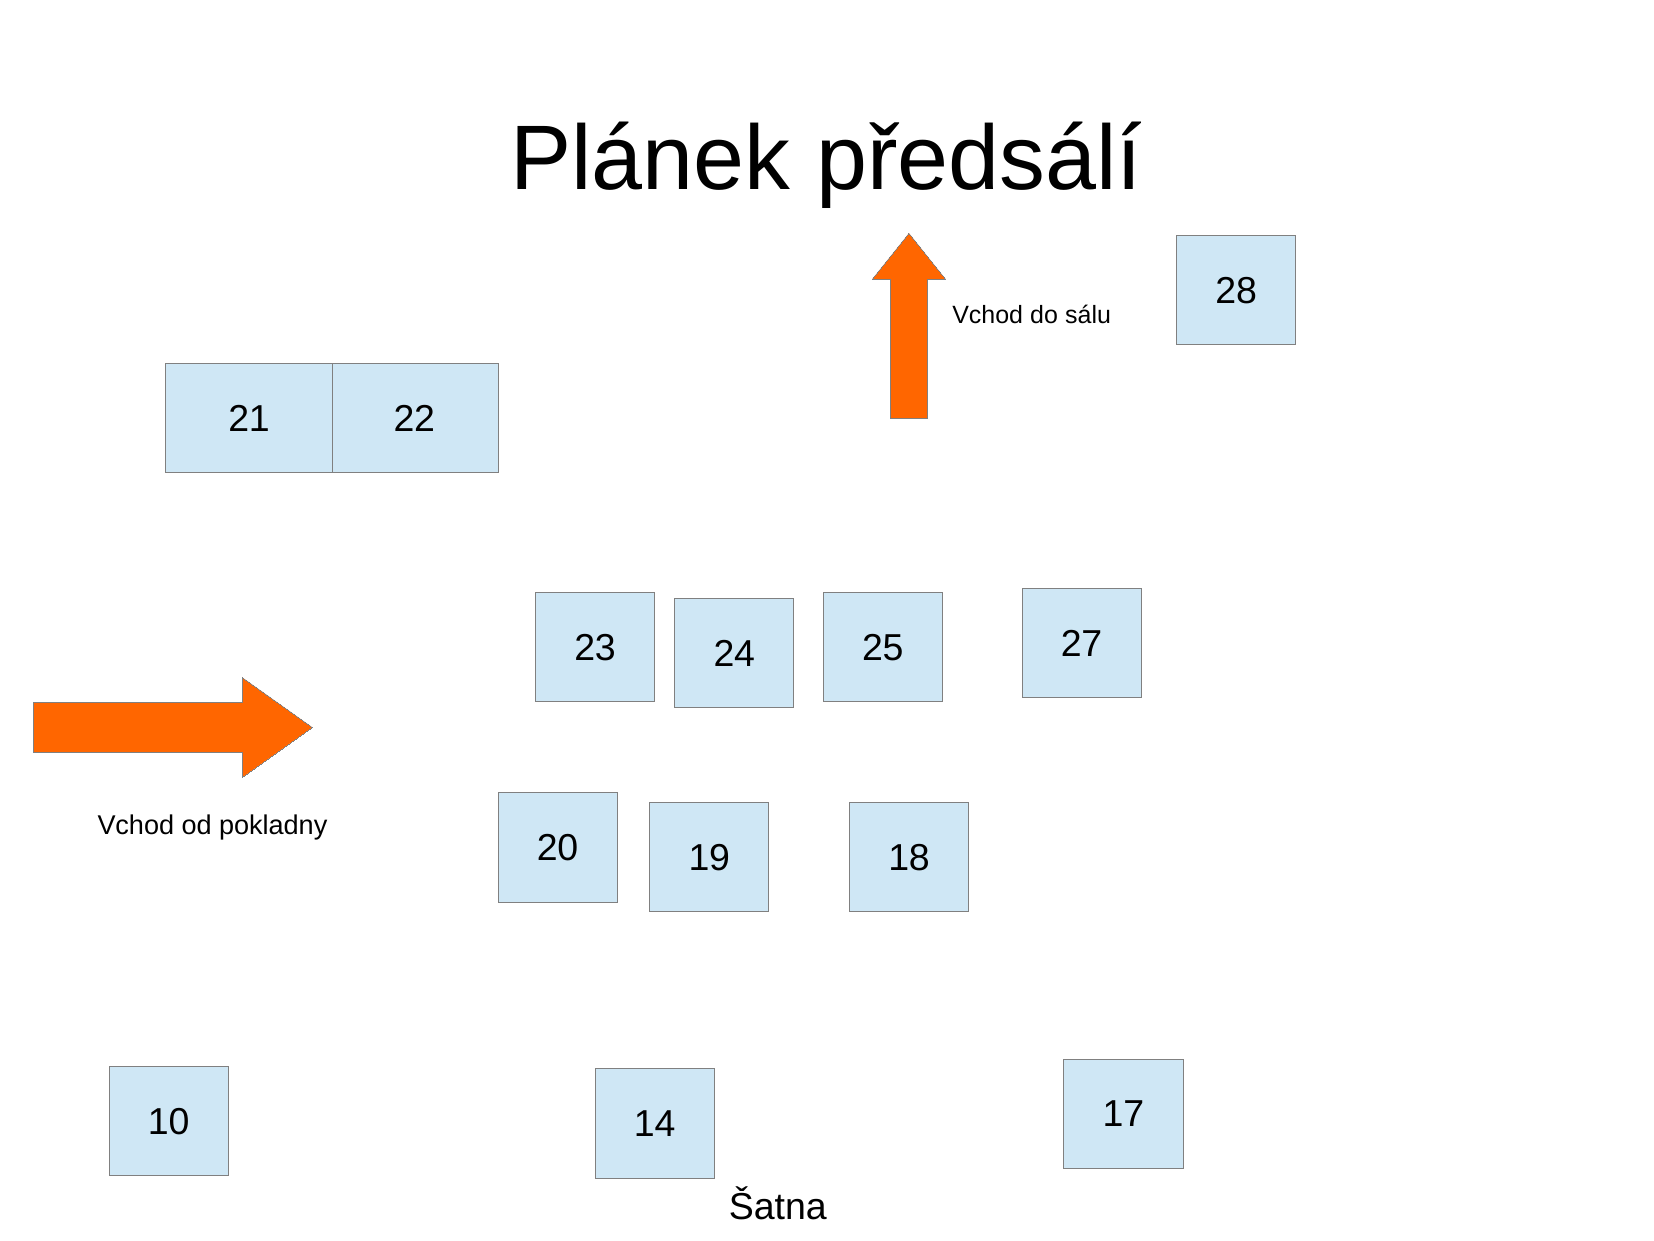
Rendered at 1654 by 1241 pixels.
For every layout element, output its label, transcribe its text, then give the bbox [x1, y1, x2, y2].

text_box 19 [650, 802, 769, 912]
text_box Šatna [714, 1178, 842, 1235]
text_box 20 [498, 793, 617, 902]
text_box 17 [1064, 1059, 1183, 1168]
text_box 27 [1022, 589, 1141, 698]
text_box [872, 233, 946, 419]
text_box 22 [333, 364, 498, 473]
text_box 25 [823, 593, 943, 702]
text_box 24 [675, 598, 794, 707]
text_box 23 [536, 593, 655, 702]
text_box 21 [165, 364, 333, 473]
text_box Vchod od pokladny [82, 802, 254, 878]
text_box 28 [1177, 236, 1296, 345]
text_box Vchod do sálu [937, 293, 1143, 337]
title Plánek předsálí [82, 49, 1571, 257]
text_box 18 [850, 803, 969, 912]
text_box [33, 677, 313, 778]
text_box 10 [109, 1066, 228, 1176]
text_box 14 [595, 1069, 714, 1178]
